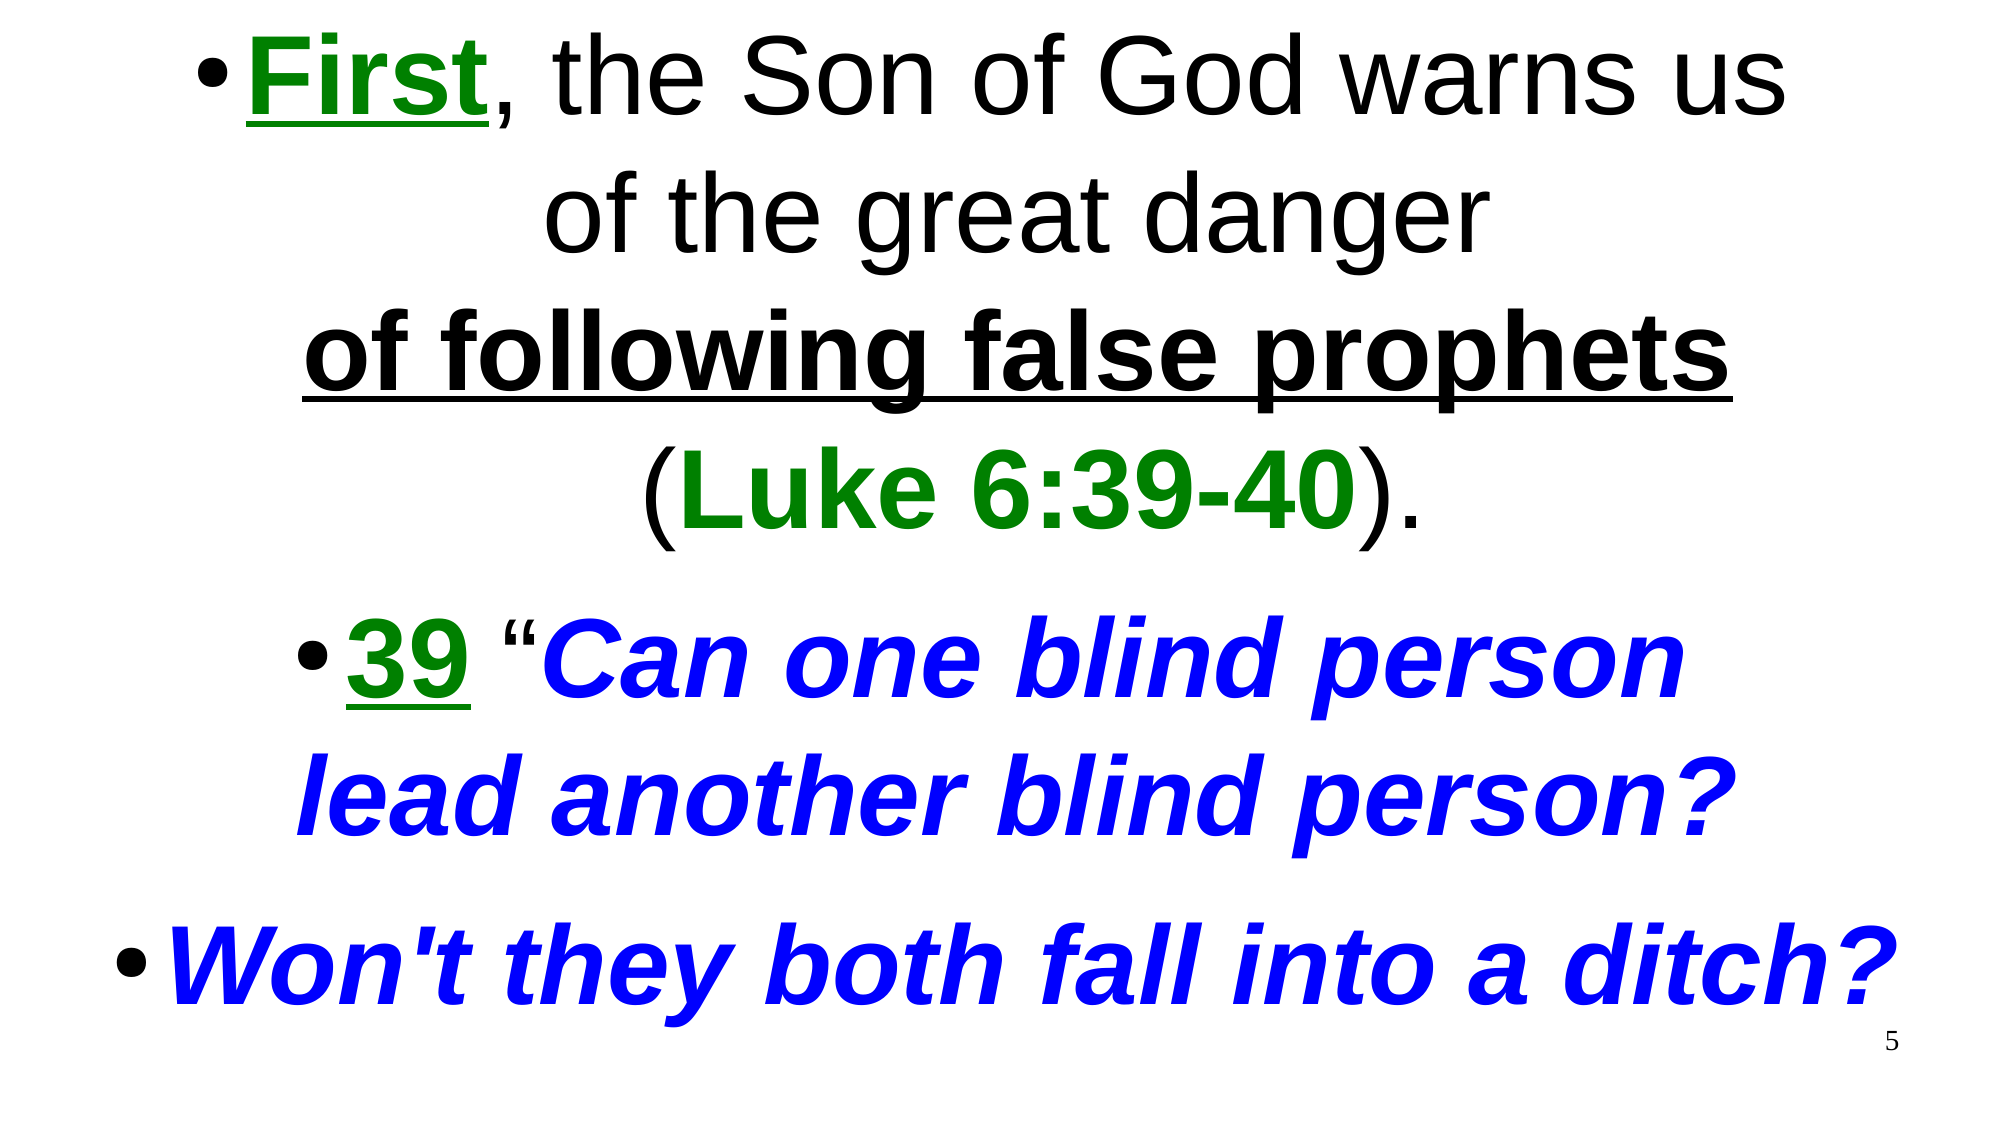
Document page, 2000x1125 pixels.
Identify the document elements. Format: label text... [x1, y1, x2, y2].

list First, the Son of God warns us of the great danger of following false prophets (Luke 6:39-40). 39 “Can one blind person lead another blind person? Won't they both fall into a ditch? [0, 0, 1996, 1123]
